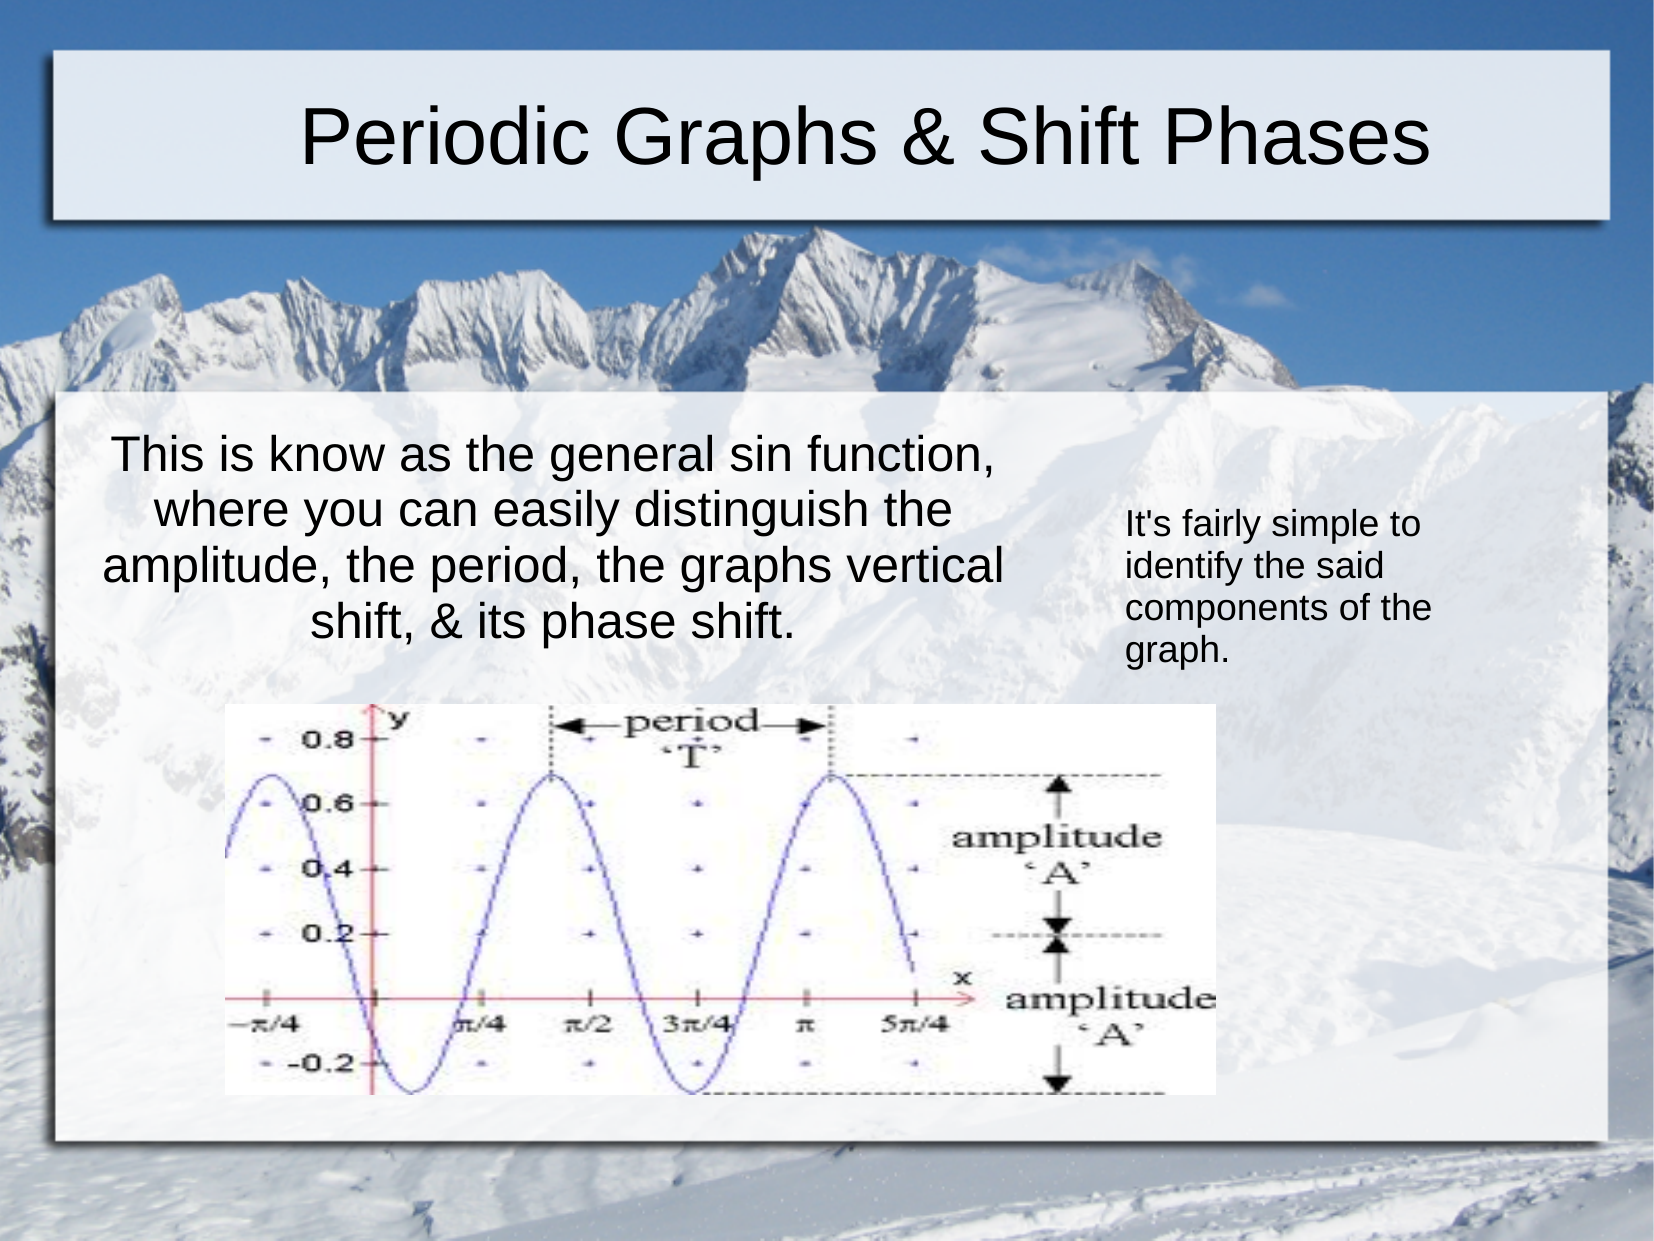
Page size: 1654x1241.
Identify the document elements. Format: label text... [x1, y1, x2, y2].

picture [0, 0, 1654, 1241]
title Periodic Graphs & Shift Phases [172, 32, 1561, 241]
text_box It's fairly simple to identify the said components of the graph. [1110, 495, 1546, 679]
subtitle This is know as the general sin function, where you can easily distinguish the amplitude, the period, the graphs vertical shift, & its phase shift. [90, 399, 1018, 676]
